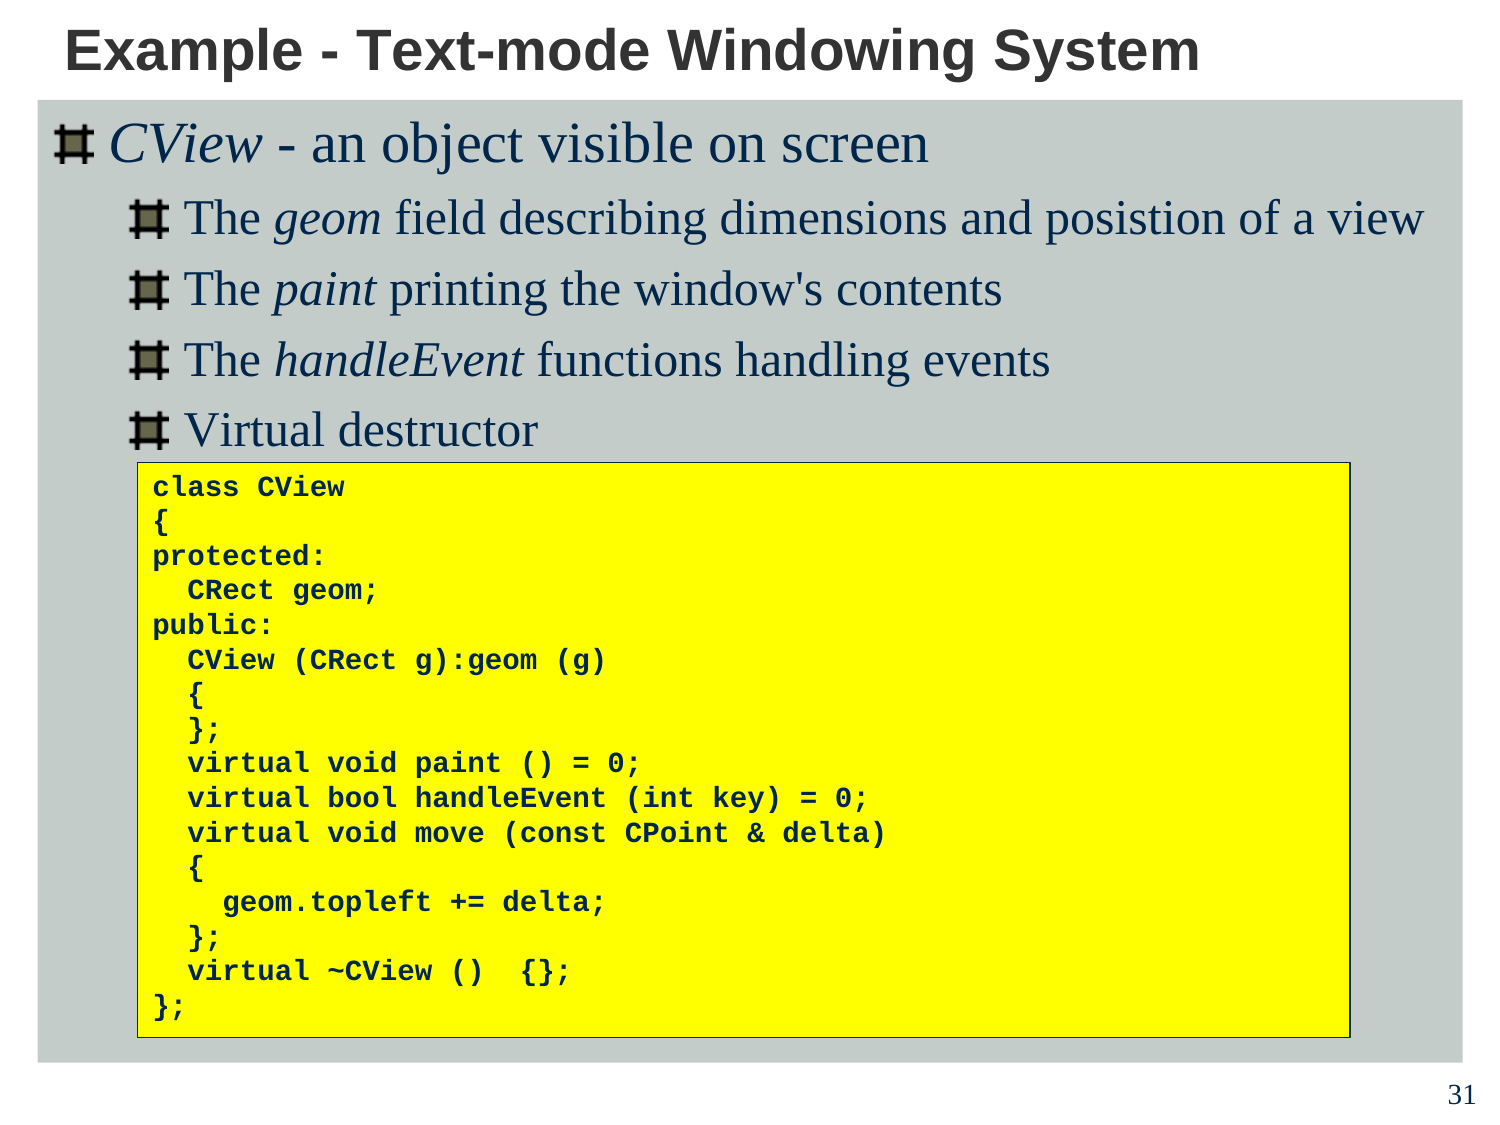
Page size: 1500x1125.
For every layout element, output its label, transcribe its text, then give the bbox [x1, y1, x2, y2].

title Example - Text-mode Windowing System [50, 0, 1450, 91]
list CView - an object visible on screen The geom field describing dimensions and posistion of a view The paint printing the window's contents The handleEvent functions handling events Virtual destructor [37, 99, 1463, 1063]
text_box class CView { protected: CRect geom; public: CView (CRect g):geom (g) { }; virtual void paint () = 0; virtual bool handleEvent (int key) = 0; virtual void move (const CPoint & delta) { geom.topleft += delta; }; virtual ~CView () {}; }; [137, 462, 1351, 1039]
